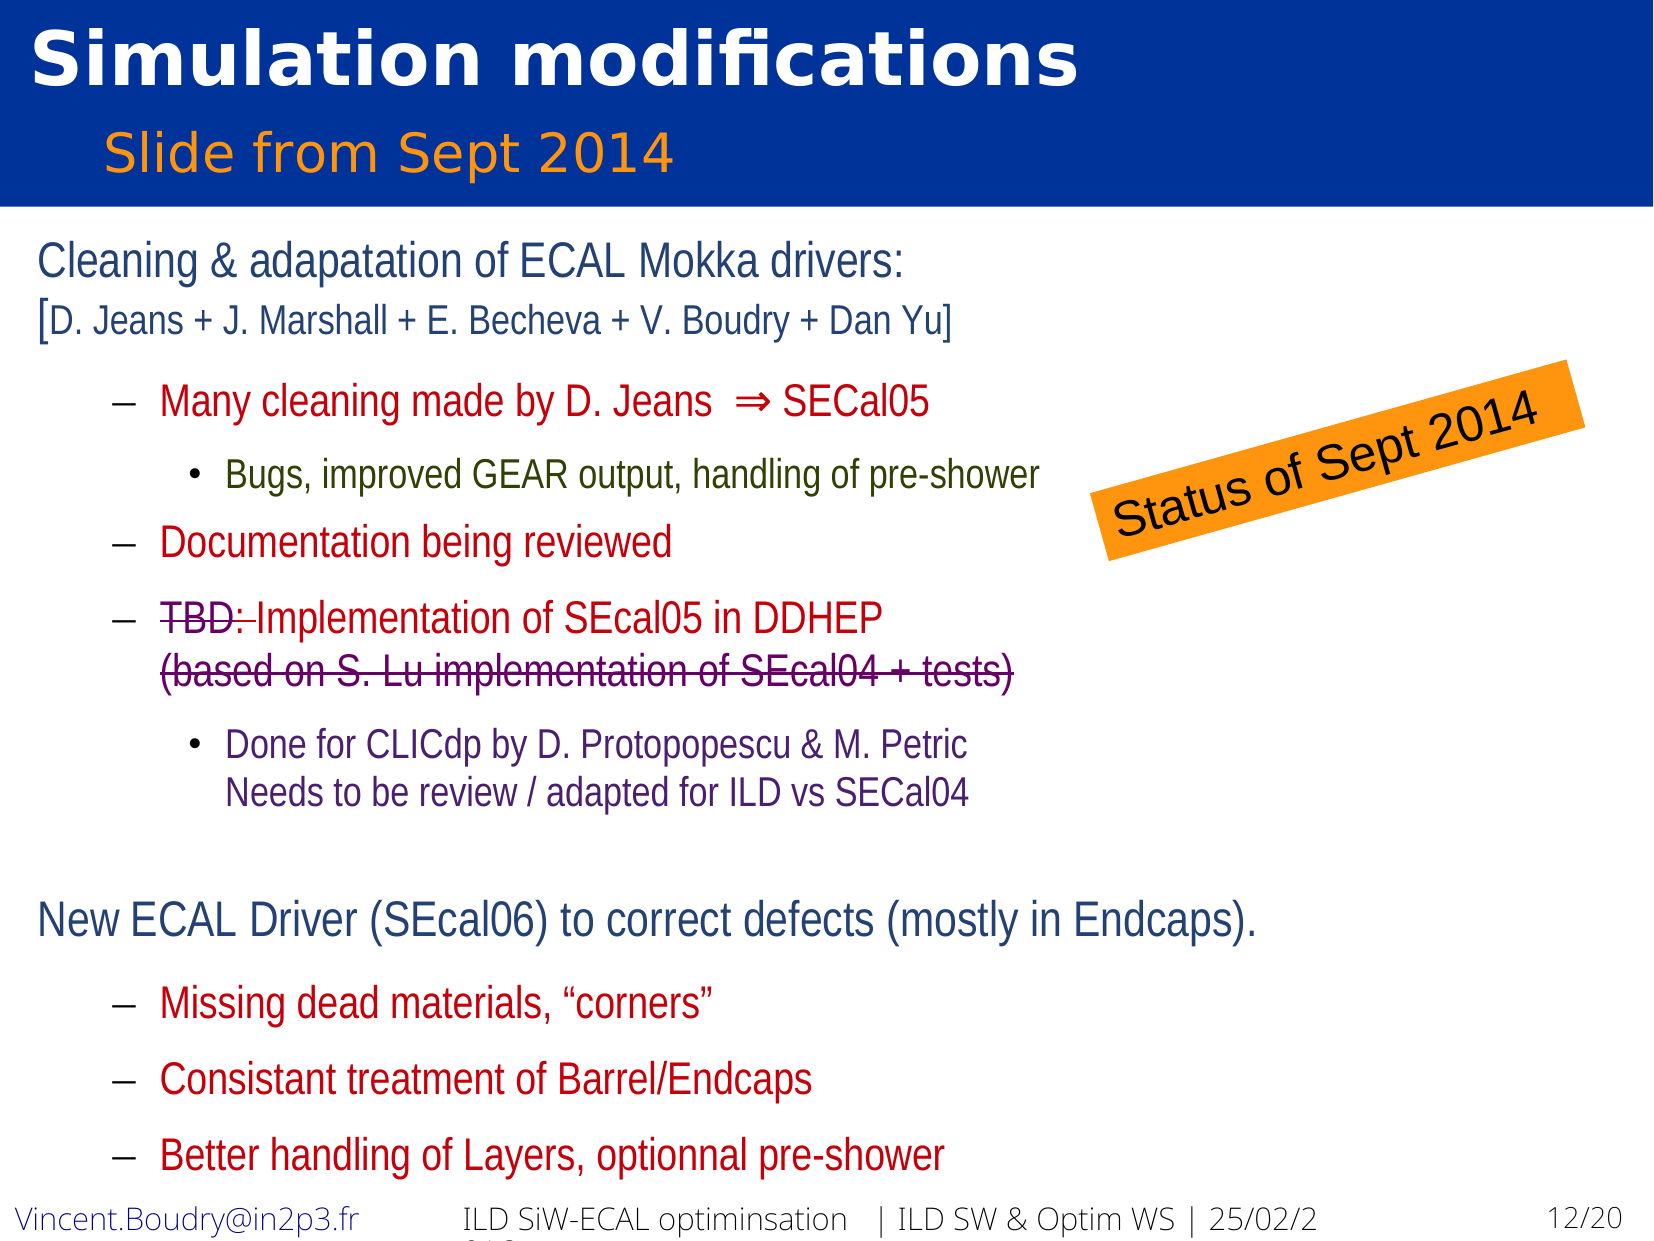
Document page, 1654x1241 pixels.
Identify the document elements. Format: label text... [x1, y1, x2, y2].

text_box Status of Sept 2014 [1089, 359, 1586, 562]
list Cleaning & adapatation of ECAL Mokka drivers: [D. Jeans + J. Marshall + E. Becheva + V. Boudry + Dan Yu] Many cleaning made by D. Jeans ⇒ SECal05 Bugs, improved GEAR output, handling of pre-shower Documentation being reviewed TBD: Implementation of SEcal05 in DDHEP (based on S. Lu implementation of SEcal04 + tests) Done for CLICdp by D. Protopopescu & M. Petric Needs to be review / adapted for ILD vs SECal04 New ECAL Driver (SEcal06) to correct defects (mostly in Endcaps). Missing dead materials, “corners” Consistant treatment of Barrel/Endcaps Better handling of Layers, optionnal pre-shower [37, 230, 1619, 1181]
title Simulation modifications Slide from Sept 2014 [29, 7, 1654, 200]
